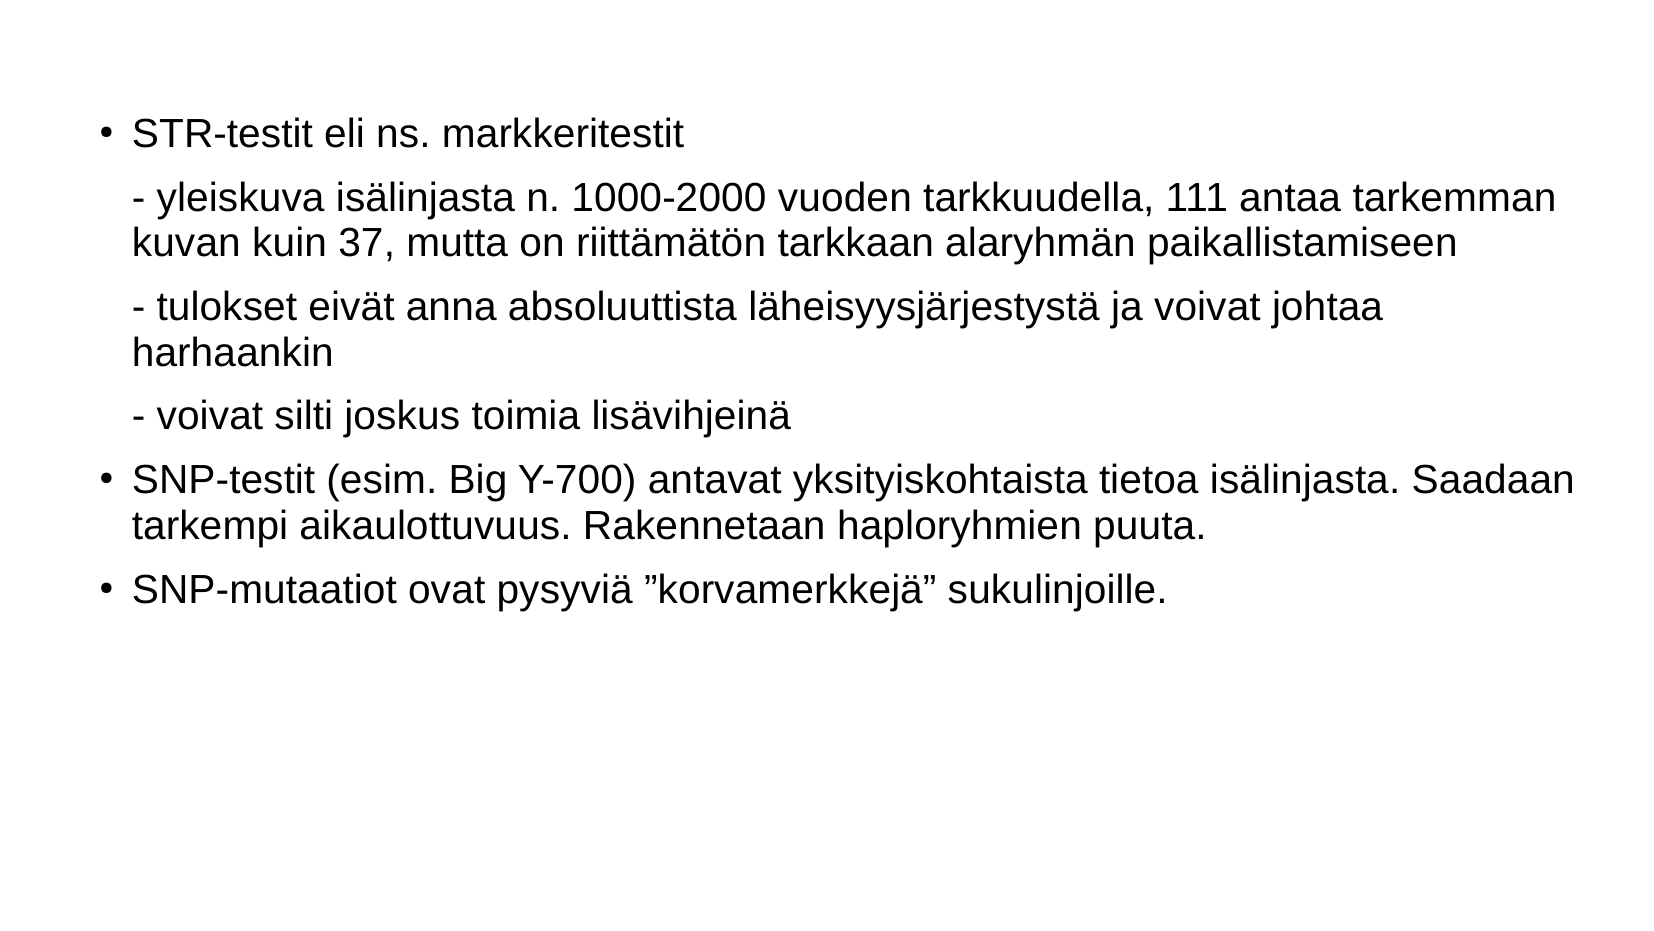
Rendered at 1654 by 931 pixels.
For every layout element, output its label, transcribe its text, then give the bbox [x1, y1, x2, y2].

list STR-testit eli ns. markkeritestit - yleiskuva isälinjasta n. 1000-2000 vuoden tarkkuudella, 111 antaa tarkemman kuvan kuin 37, mutta on riittämätön tarkkaan alaryhmän paikallistamiseen - tulokset eivät anna absoluuttista läheisyysjärjestystä ja voivat johtaa harhaankin - voivat silti joskus toimia lisävihjeinä SNP-testit (esim. Big Y-700) antavat yksityiskohtaista tietoa isälinjasta. Saadaan tarkempi aikaulottuvuus. Rakennetaan haploryhmien puuta. SNP-mutaatiot ovat pysyviä ”korvamerkkejä” sukulinjoille. [88, 110, 1577, 650]
